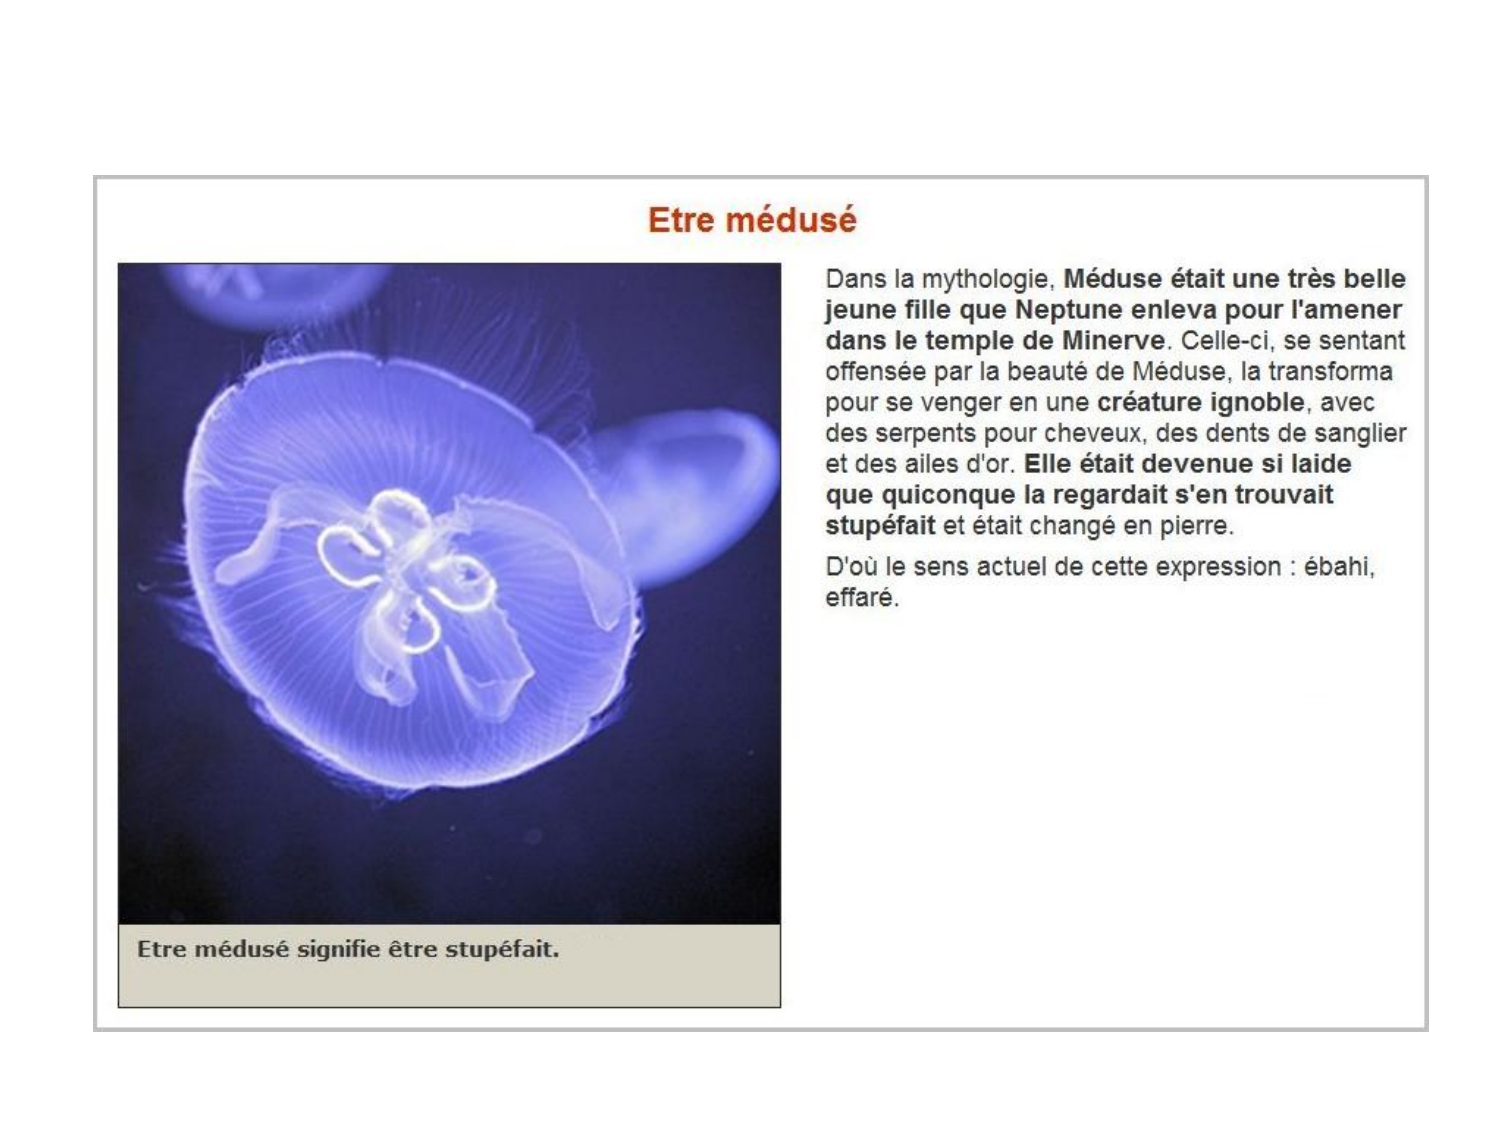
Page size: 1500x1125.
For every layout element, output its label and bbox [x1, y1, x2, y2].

text_box [93, 175, 1429, 1033]
title [75, 45, 1426, 233]
